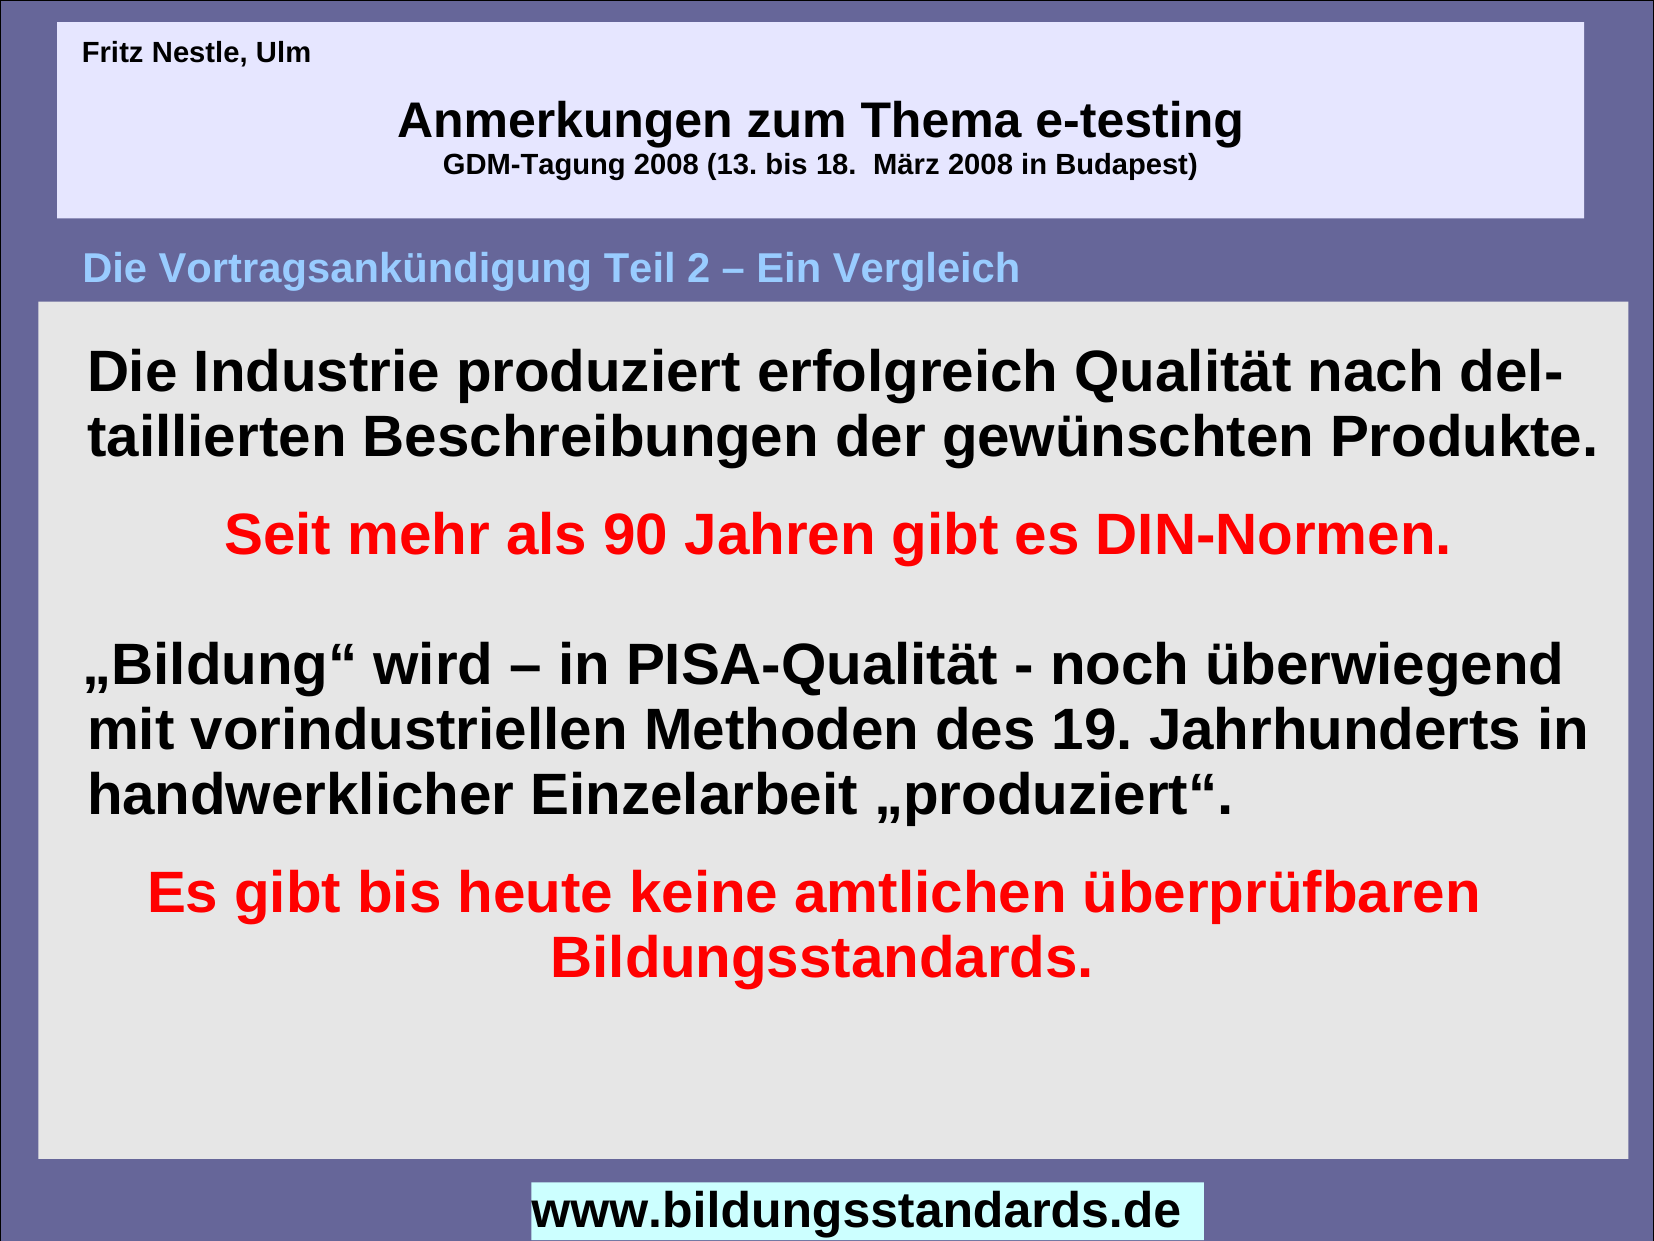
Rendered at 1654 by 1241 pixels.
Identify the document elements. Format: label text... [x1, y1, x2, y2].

text_box Die Industrie produziert erfolgreich Qualität nach del- taillierten Beschreibungen der gewünschten Produkte. Seit mehr als 90 Jahren gibt es DIN-Normen. „Bildung“ wird – in PISA-Qualität - noch überwiegend mit vorindustriellen Methoden des 19. Jahrhunderts in handwerklicher Einzelarbeit „produziert“. Es gibt bis heute keine amtlichen überprüfbaren Bildungsstandards. [38, 301, 1629, 1159]
text_box [0, 0, 1654, 1241]
text_box Die Vortragsankündigung Teil 2 – Ein Vergleich [82, 244, 1171, 295]
text_box www.bildungsstandards.de [531, 1182, 1204, 1241]
text_box Fritz Nestle, Ulm Anmerkungen zum Thema e-testing GDM-Tagung 2008 (13. bis 18. März 2008 in Budapest) [57, 22, 1585, 219]
